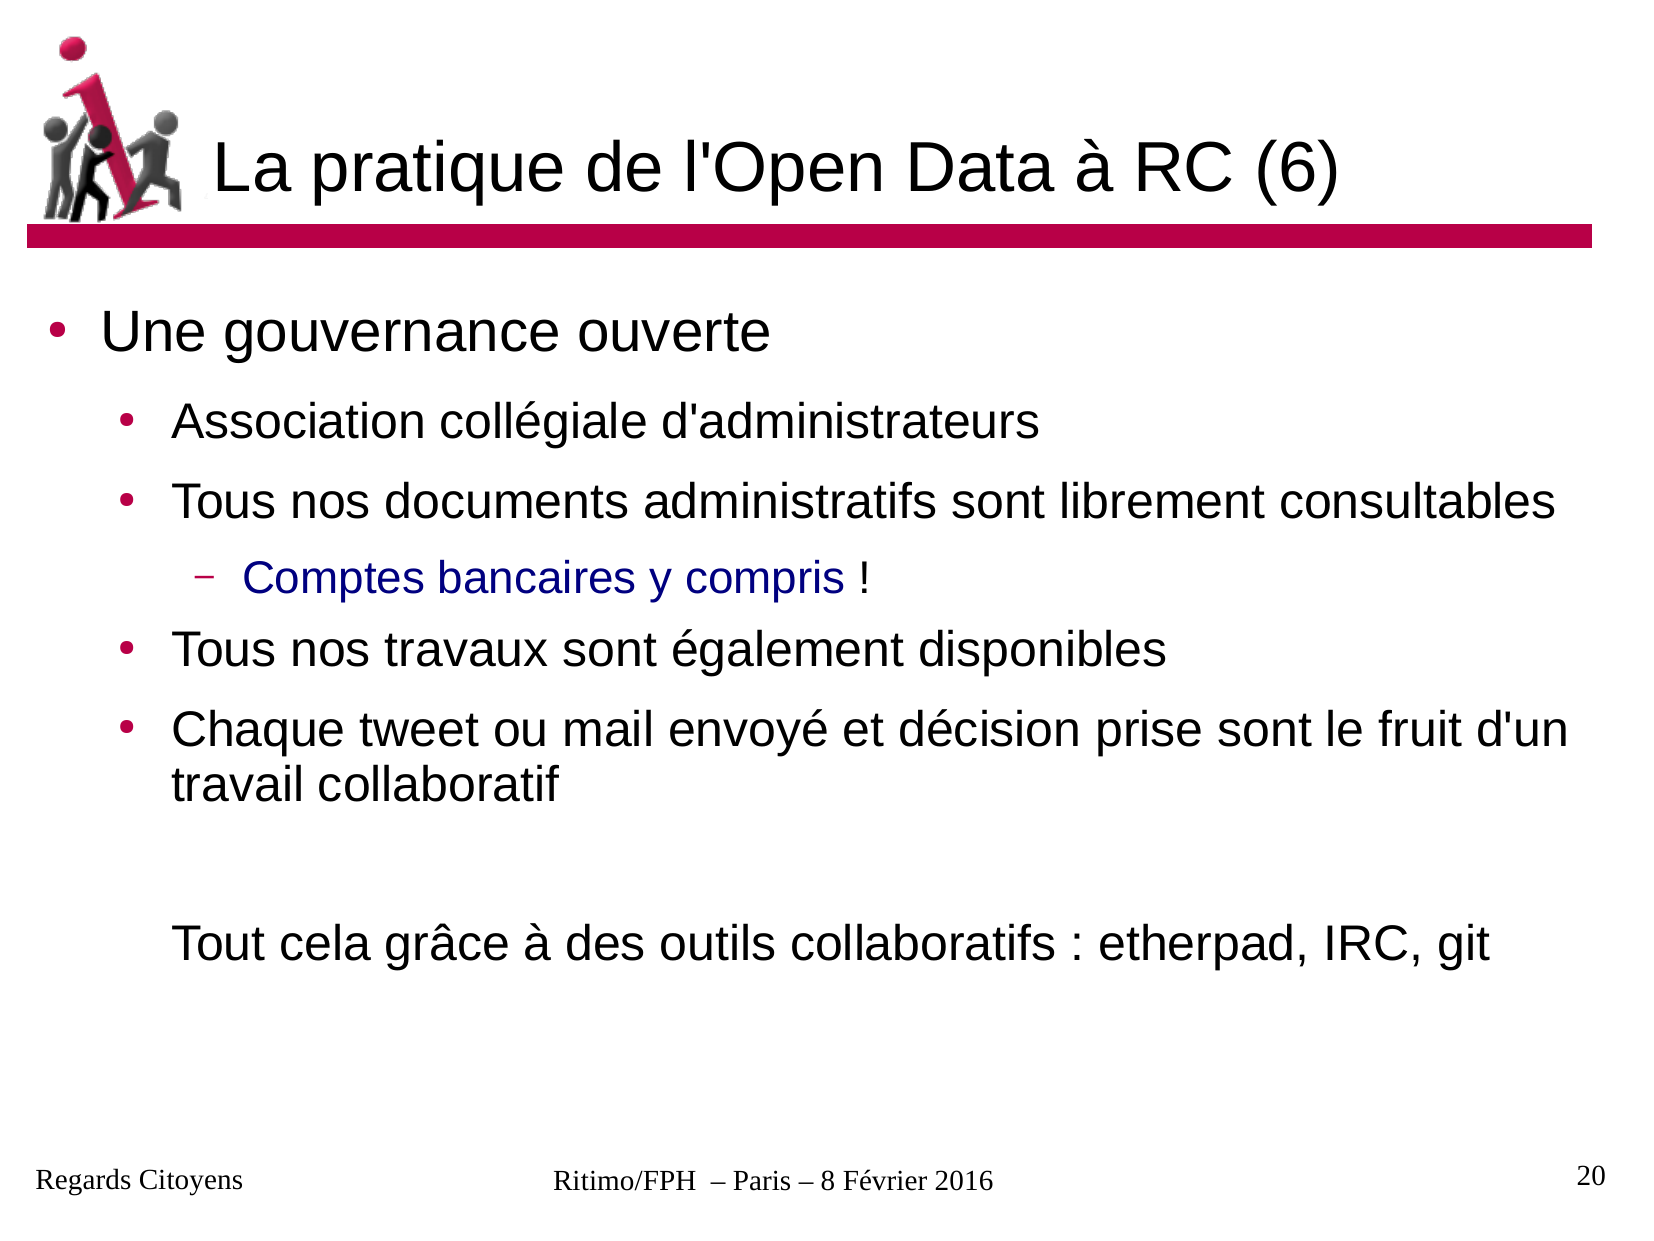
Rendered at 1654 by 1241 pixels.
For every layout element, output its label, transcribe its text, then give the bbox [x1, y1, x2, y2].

title La pratique de l'Open Data à RC (6) [212, 70, 1648, 264]
list Une gouvernance ouverte Association collégiale d'administrateurs Tous nos documents administratifs sont librement consultables Comptes bancaires y compris ! Tous nos travaux sont également disponibles Chaque tweet ou mail envoyé et décision prise sont le fruit d'un travail collaboratif Tout cela grâce à des outils collaboratifs : etherpad, IRC, git [29, 194, 1654, 1052]
picture [27, 31, 208, 224]
